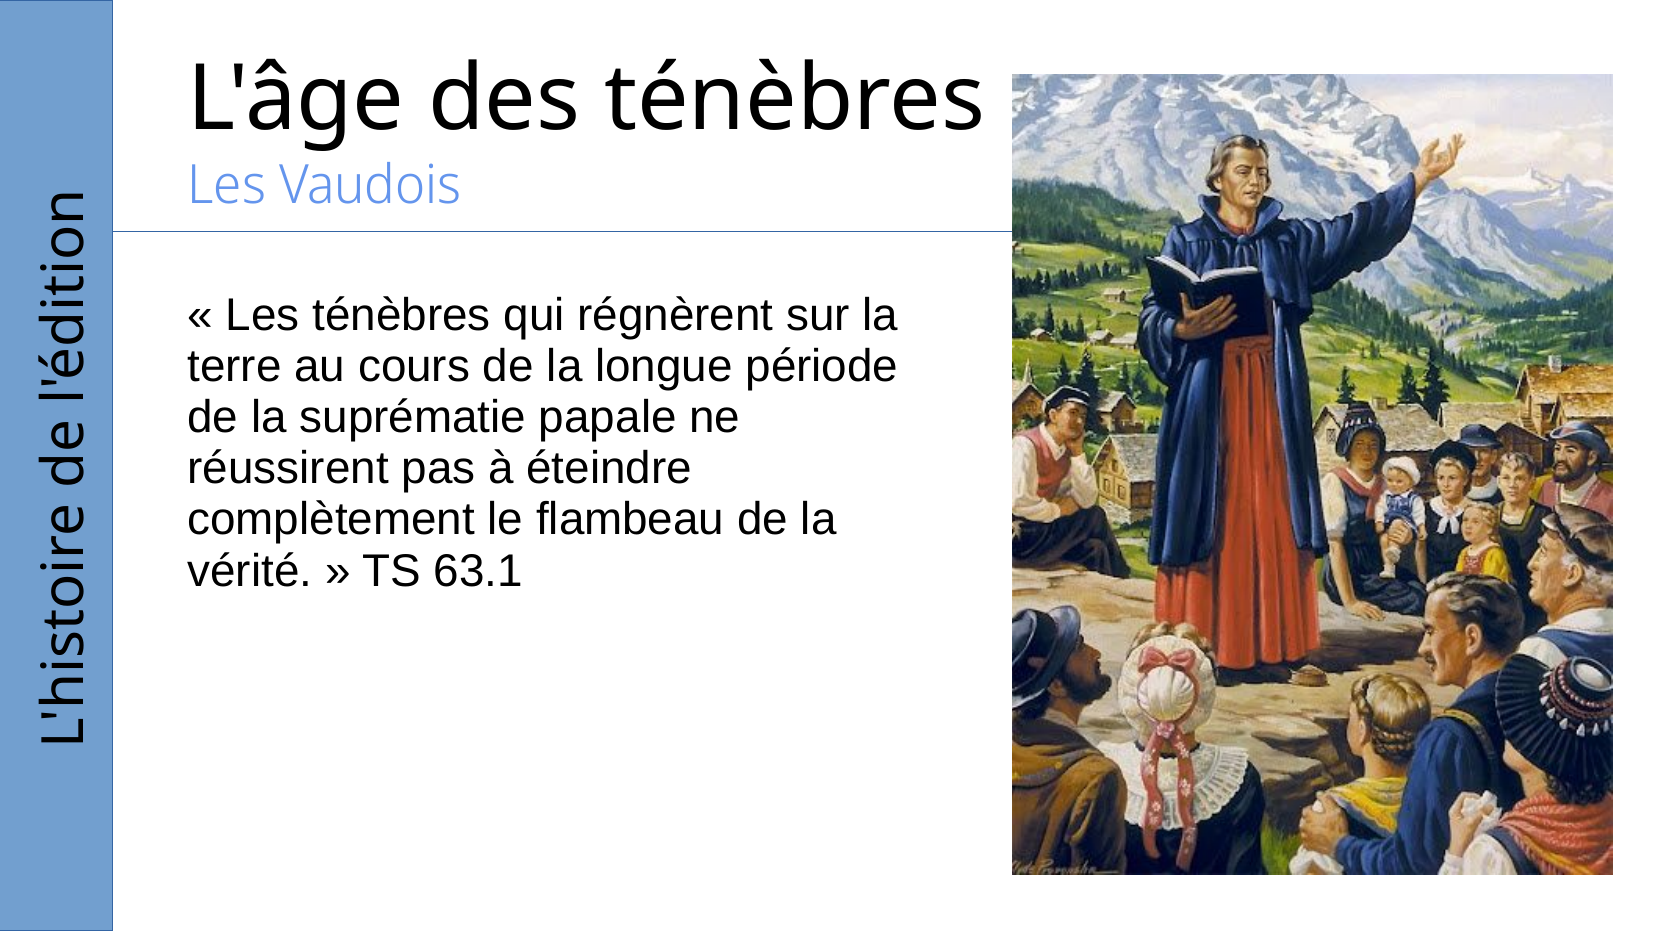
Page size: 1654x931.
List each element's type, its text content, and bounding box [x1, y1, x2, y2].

picture [1012, 74, 1613, 875]
subtitle « Les ténèbres qui régnèrent sur la terre au cours de la longue période de la suprématie papale ne réussirent pas à éteindre complètement le flambeau de la vérité. » TS 63.1 [187, 288, 938, 835]
title L'âge des ténèbres [187, 33, 1571, 125]
title Les Vaudois [187, 125, 1571, 239]
text_box L'histoire de l'édition [13, 37, 105, 901]
text_box [0, 0, 113, 931]
